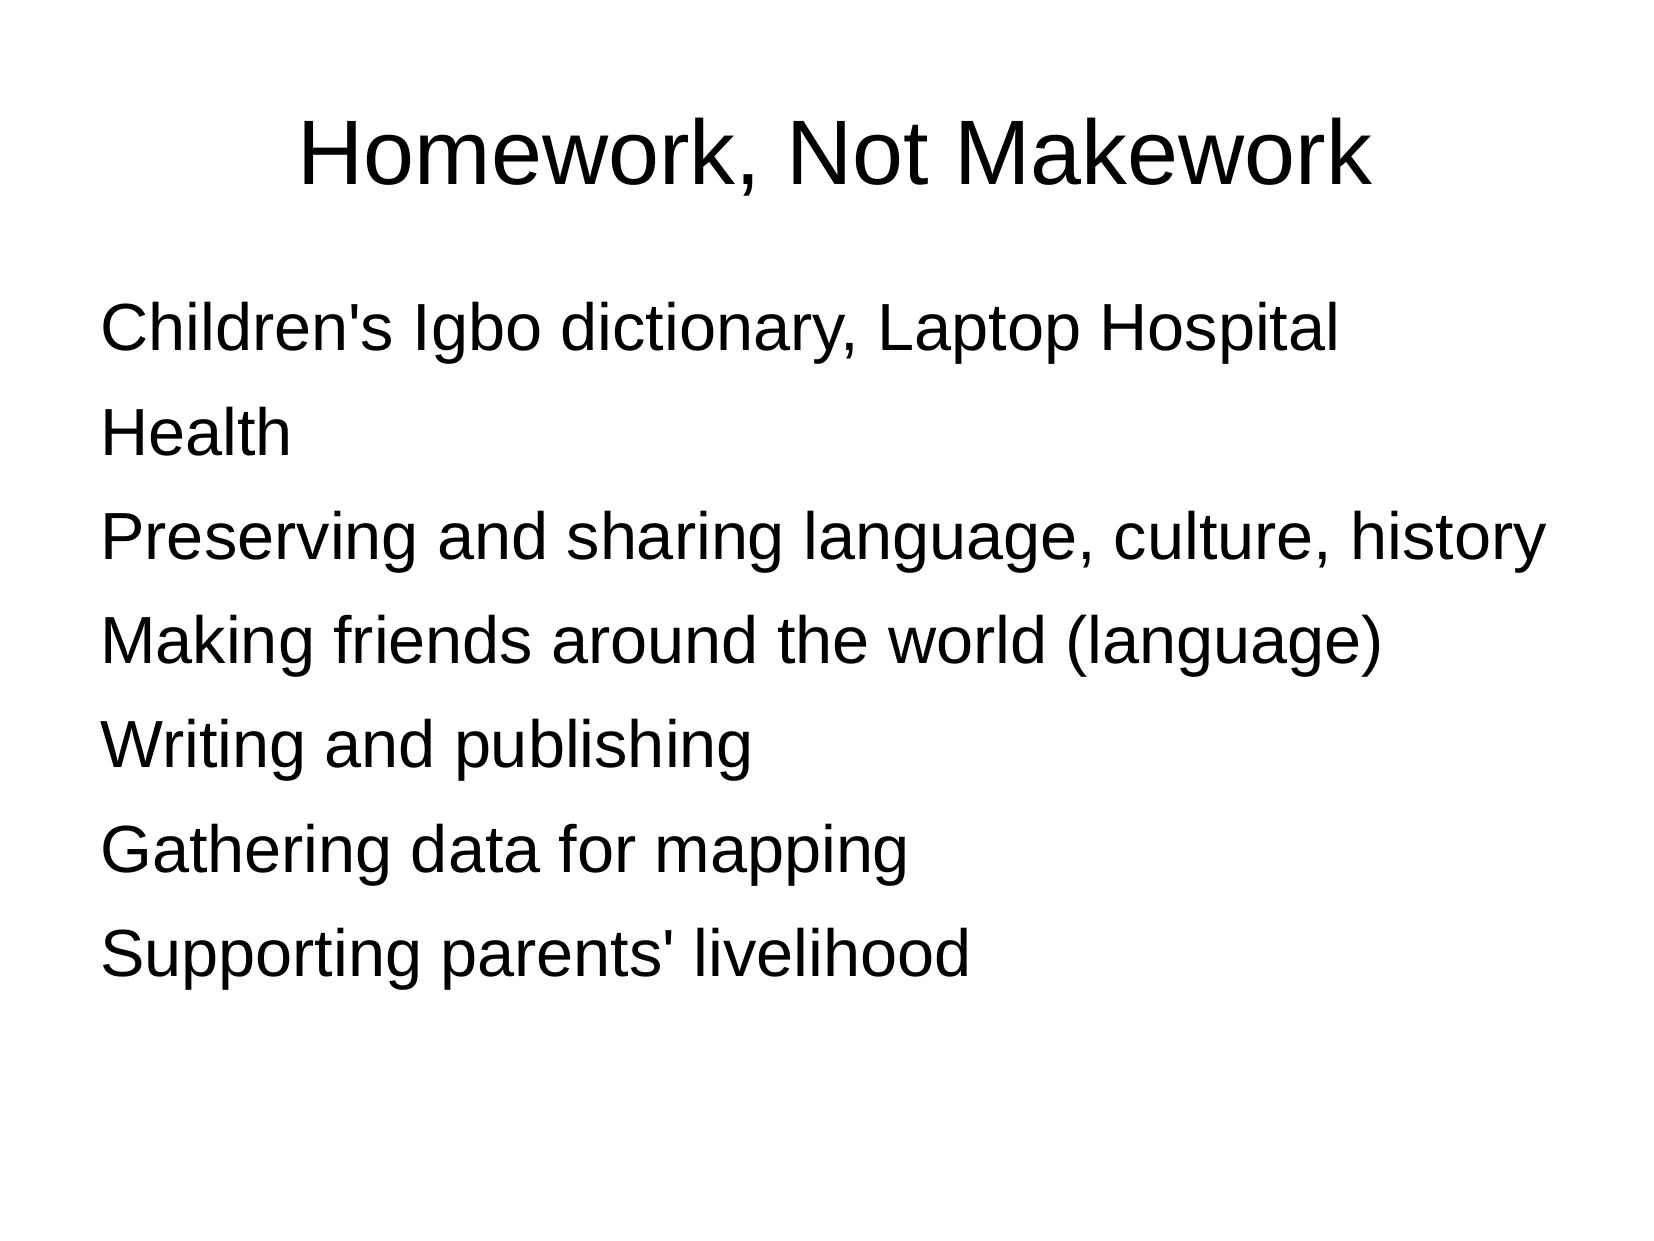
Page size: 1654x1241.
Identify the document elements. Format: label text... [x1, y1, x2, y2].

list Children's Igbo dictionary, Laptop Hospital Health Preserving and sharing language, culture, history Making friends around the world (language) Writing and publishing Gathering data for mapping Supporting parents' livelihood [82, 290, 1571, 1094]
title Homework, Not Makework [82, 56, 1571, 250]
